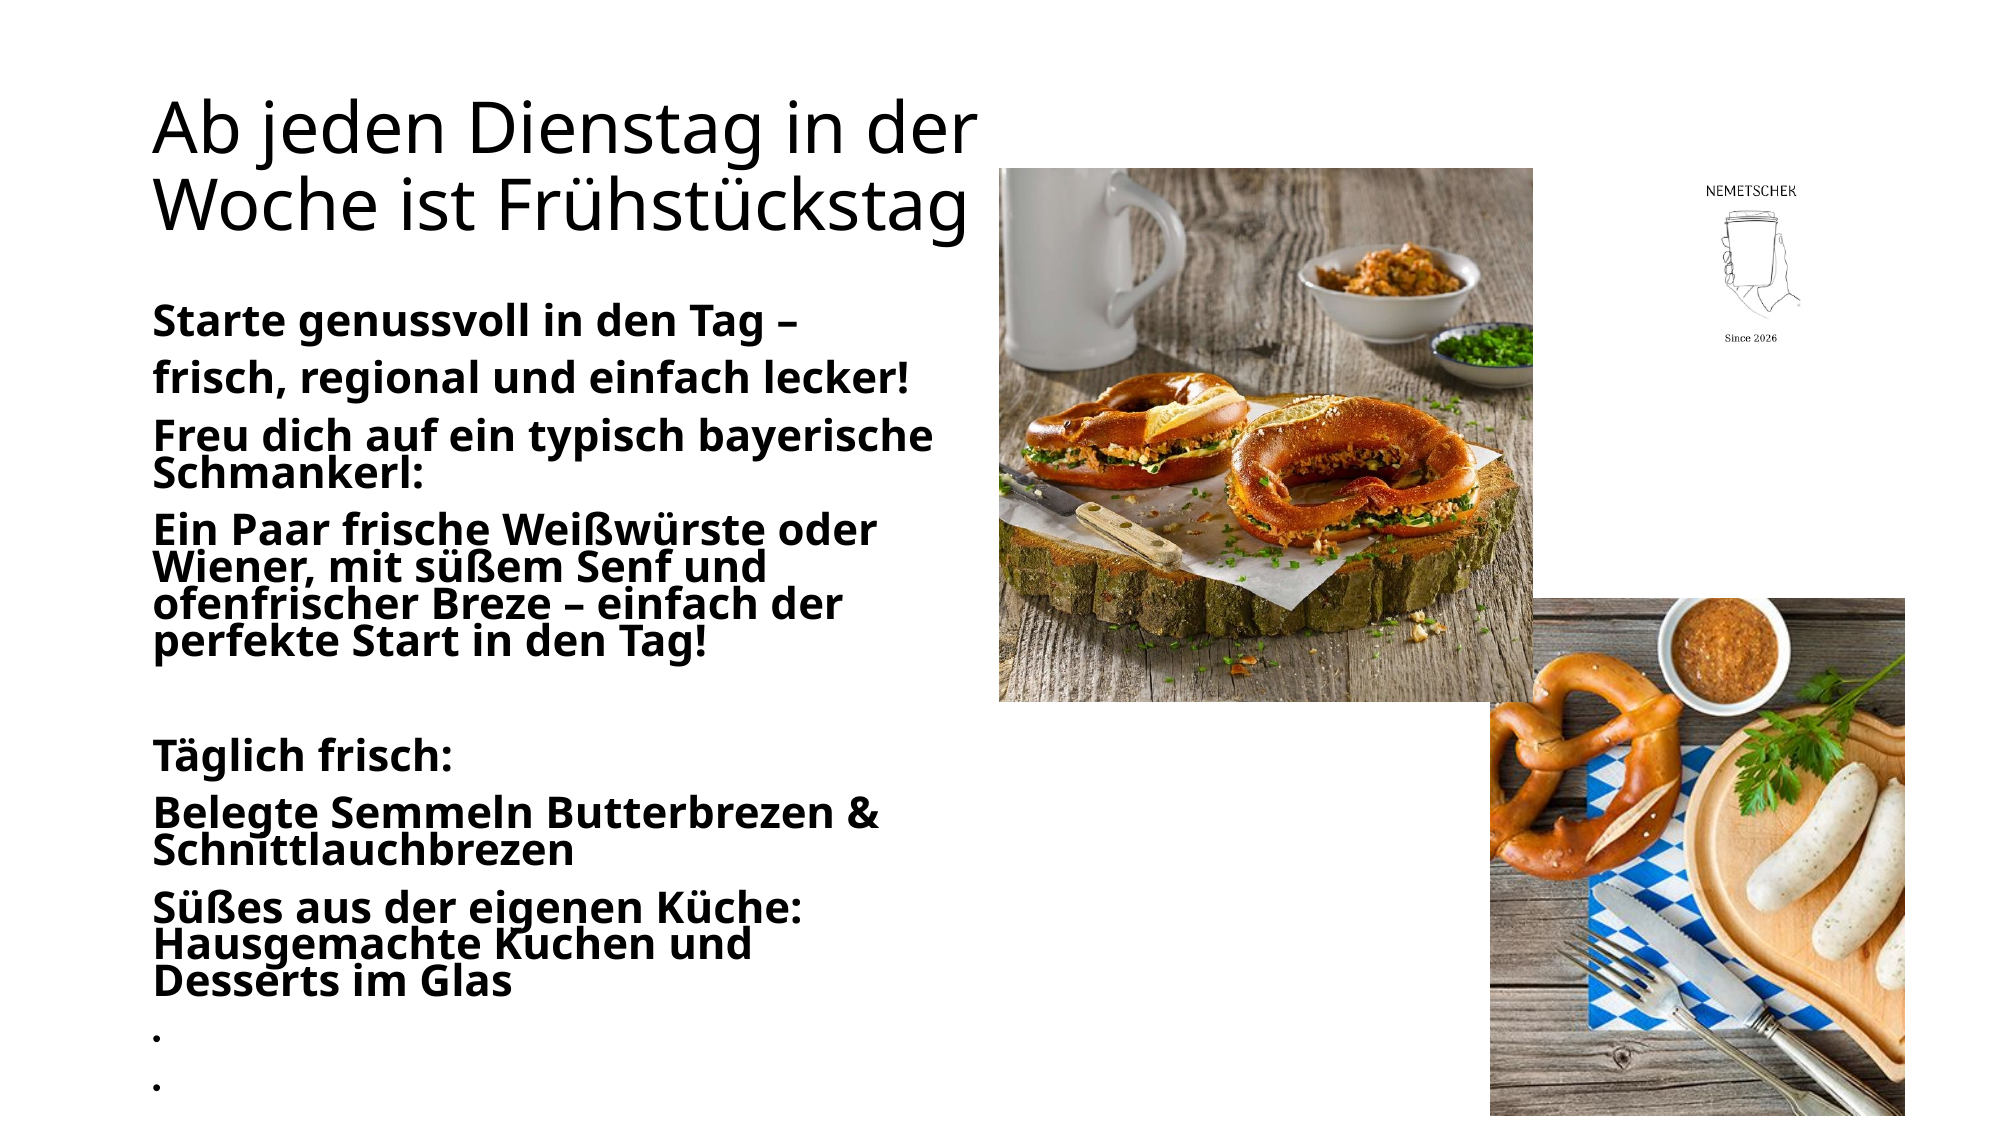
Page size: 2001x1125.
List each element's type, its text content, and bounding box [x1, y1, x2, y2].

picture [999, 168, 1905, 1116]
picture [1586, 103, 1935, 452]
title Ab jeden Dienstag in der Woche ist Frühstückstag [137, 59, 1000, 278]
list Starte genussvoll in den Tag – frisch, regional und einfach lecker! Freu dich auf ein typisch bayerische Schmankerl: Ein Paar frische Weißwürste oder Wiener, mit süßem Senf und ofenfrischer Breze – einfach der perfekte Start in den Tag! Täglich frisch: Belegte Semmeln Butterbrezen & Schnittlauchbrezen Süßes aus der eigenen Küche: Hausgemachte Kuchen und Desserts im Glas [137, 299, 961, 1014]
